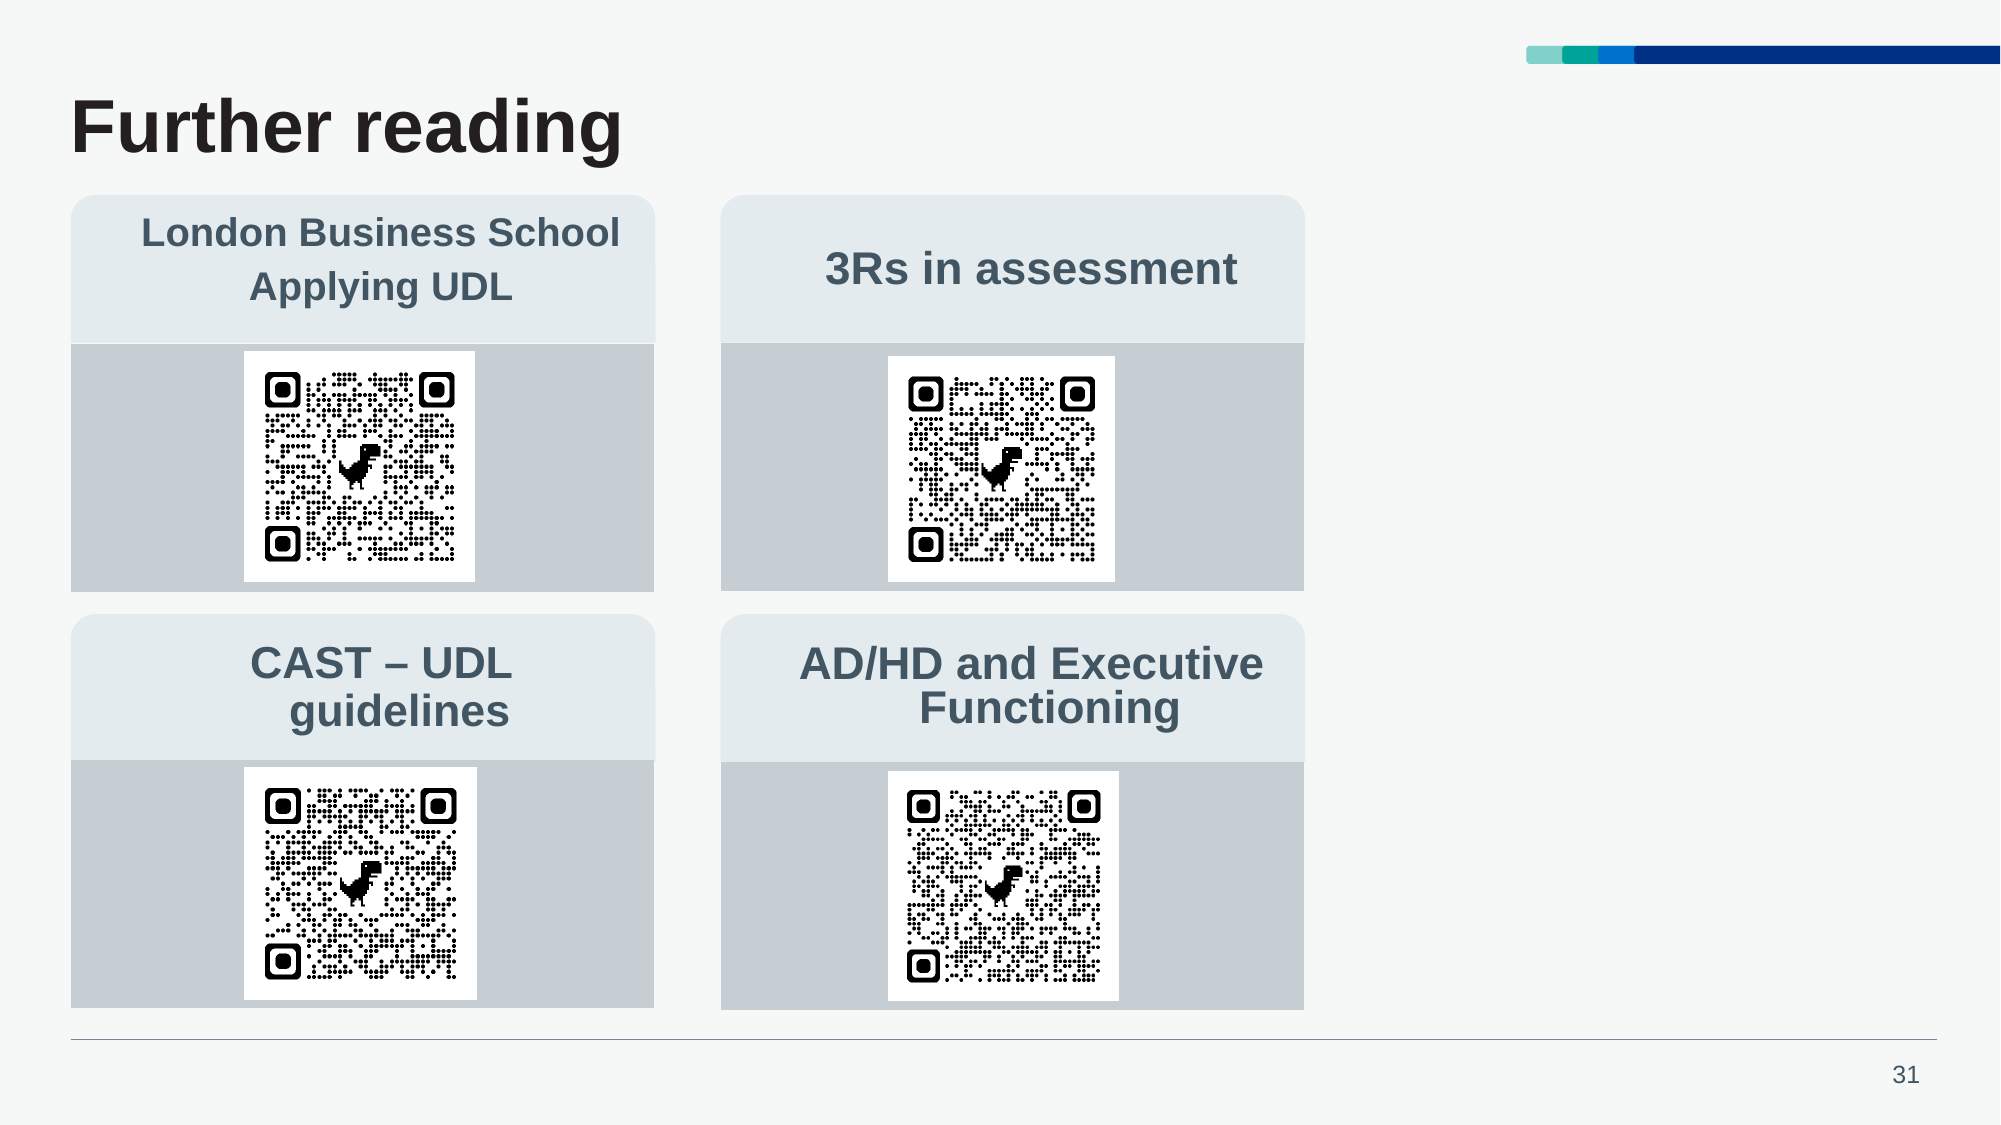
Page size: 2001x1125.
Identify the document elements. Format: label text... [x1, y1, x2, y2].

picture [888, 771, 1119, 1001]
text_box [721, 762, 1304, 1010]
title Further reading [70, 70, 1942, 186]
text_box [71, 760, 654, 1008]
text_box [721, 343, 1304, 591]
picture [244, 767, 477, 1000]
list AD/HD and Executive Functioning [738, 631, 1288, 745]
picture [888, 356, 1115, 582]
text_box [71, 344, 654, 592]
list CAST – UDL guidelines [88, 631, 638, 745]
list London Business School Applying UDL [88, 212, 638, 325]
picture [244, 351, 475, 582]
list 3Rs in assessment [738, 213, 1288, 326]
